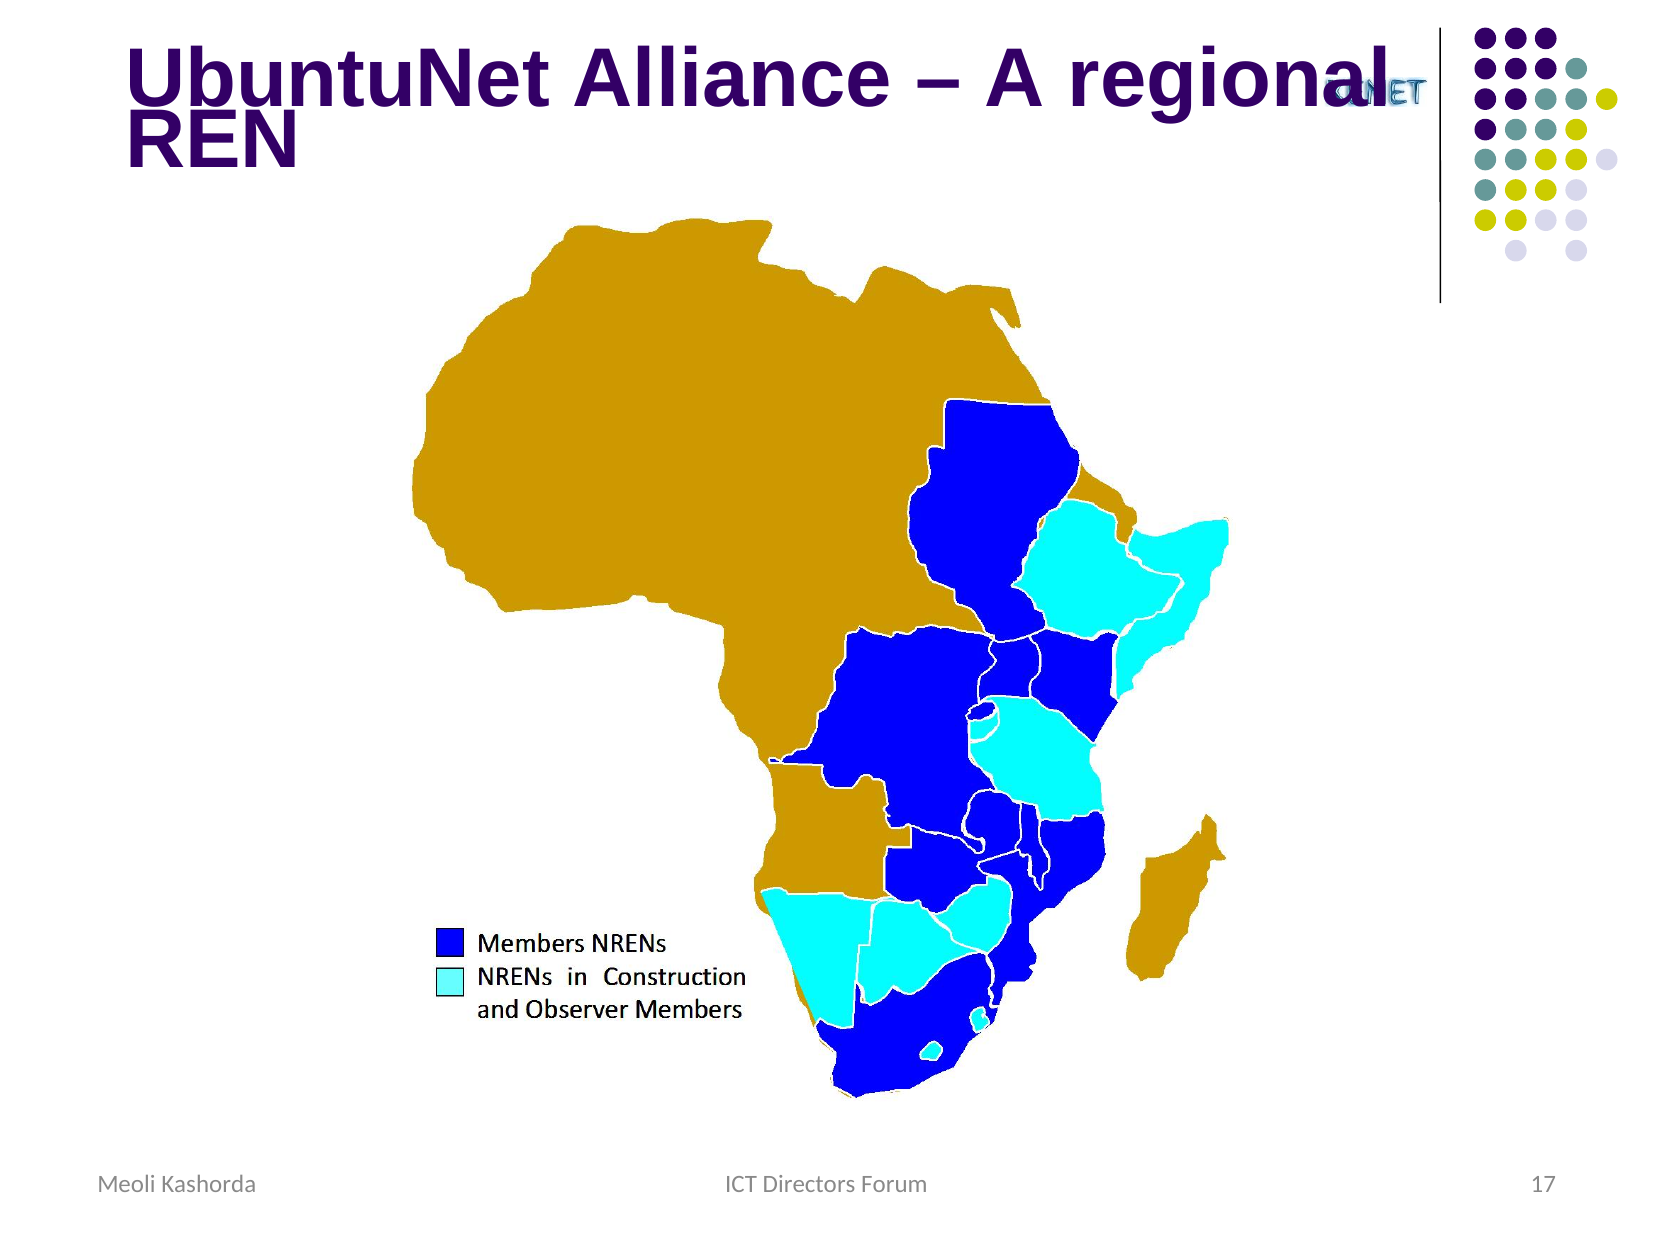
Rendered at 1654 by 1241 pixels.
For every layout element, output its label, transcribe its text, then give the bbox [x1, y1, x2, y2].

text_box Meoli Kashorda [82, 1149, 469, 1216]
text_box UbuntuNet Alliance – A regional REN [110, 35, 1516, 202]
picture [410, 216, 1236, 1123]
text_box <number> [1184, 1149, 1571, 1216]
text_box ICT Directors Forum [564, 1149, 1089, 1216]
